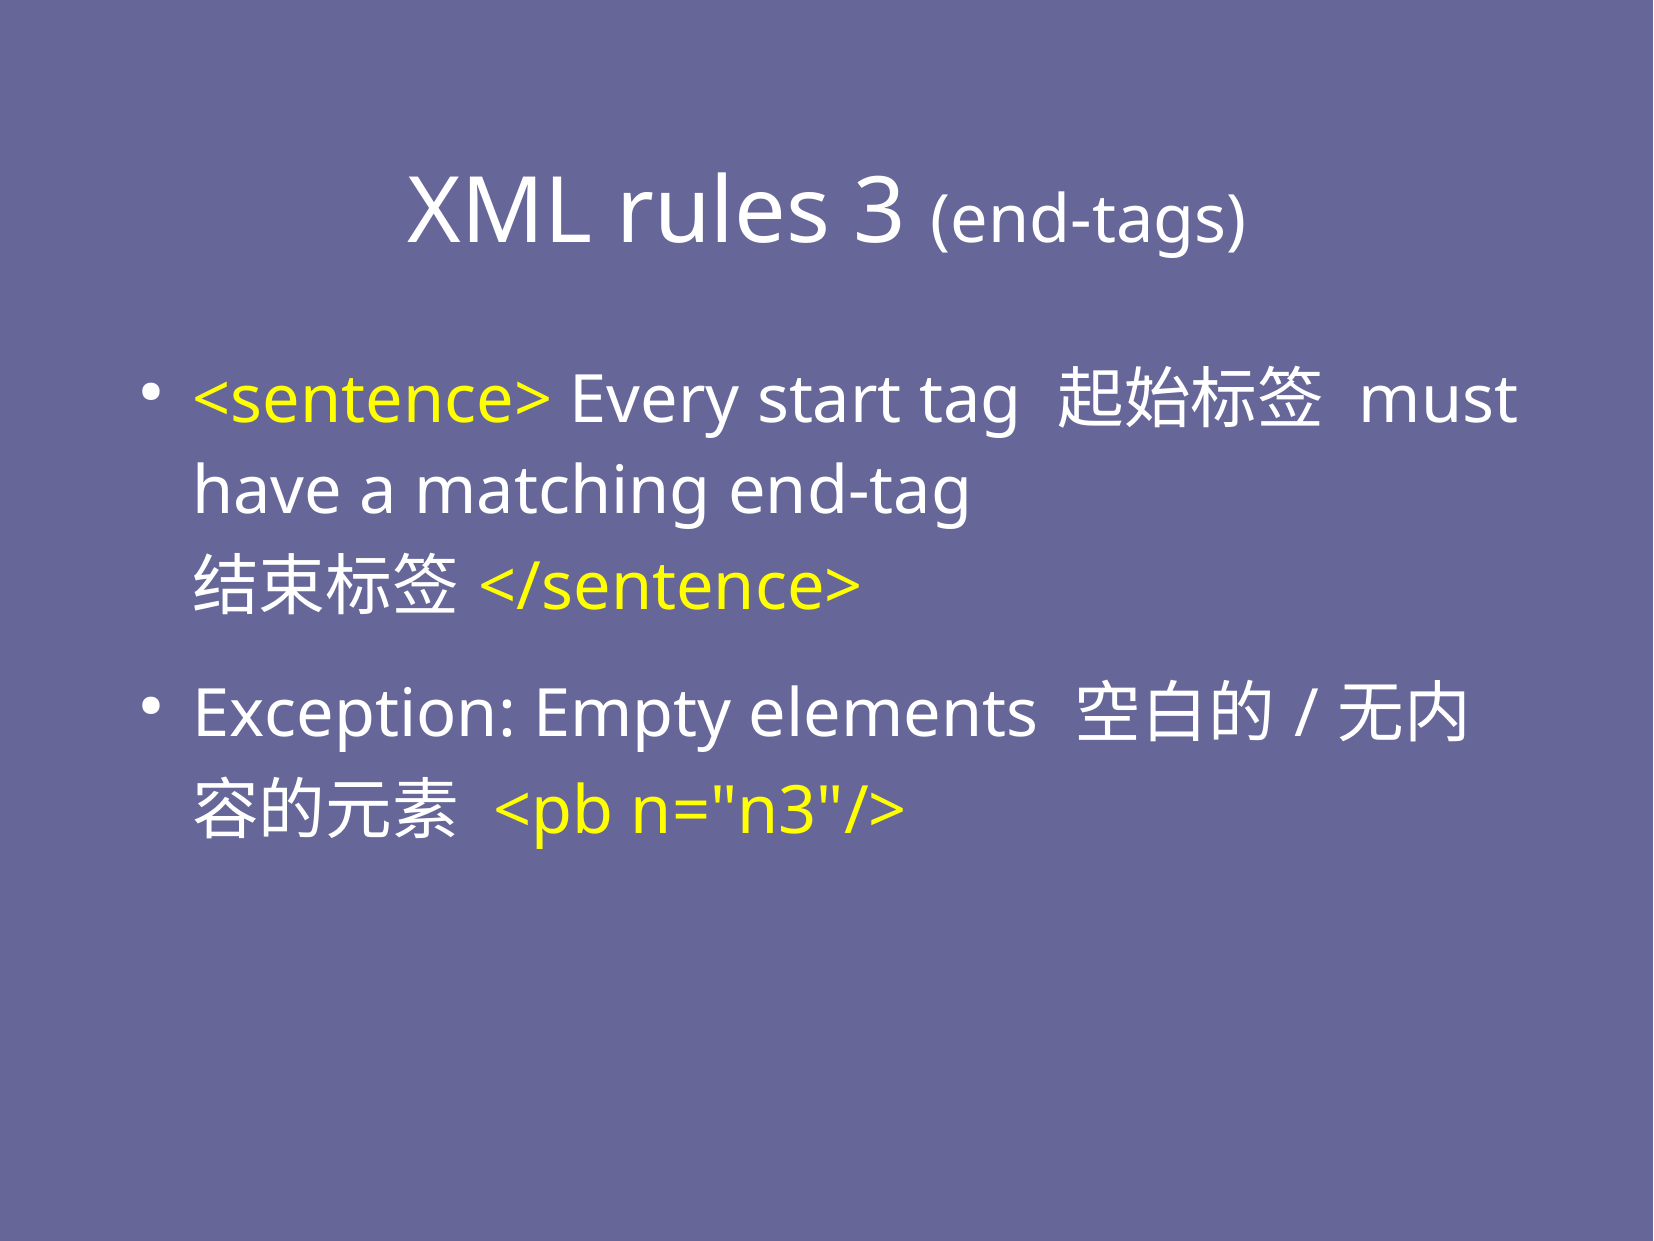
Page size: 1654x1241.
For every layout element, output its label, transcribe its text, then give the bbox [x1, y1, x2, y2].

title XML rules 3 (end-tags) [121, 102, 1534, 311]
list <sentence> Every start tag 起始标签 must have a matching end-tag 结束标签</sentence> Exception: Empty elements 空白的/无内容的元素 <pb n="n3"/> [121, 344, 1534, 1127]
